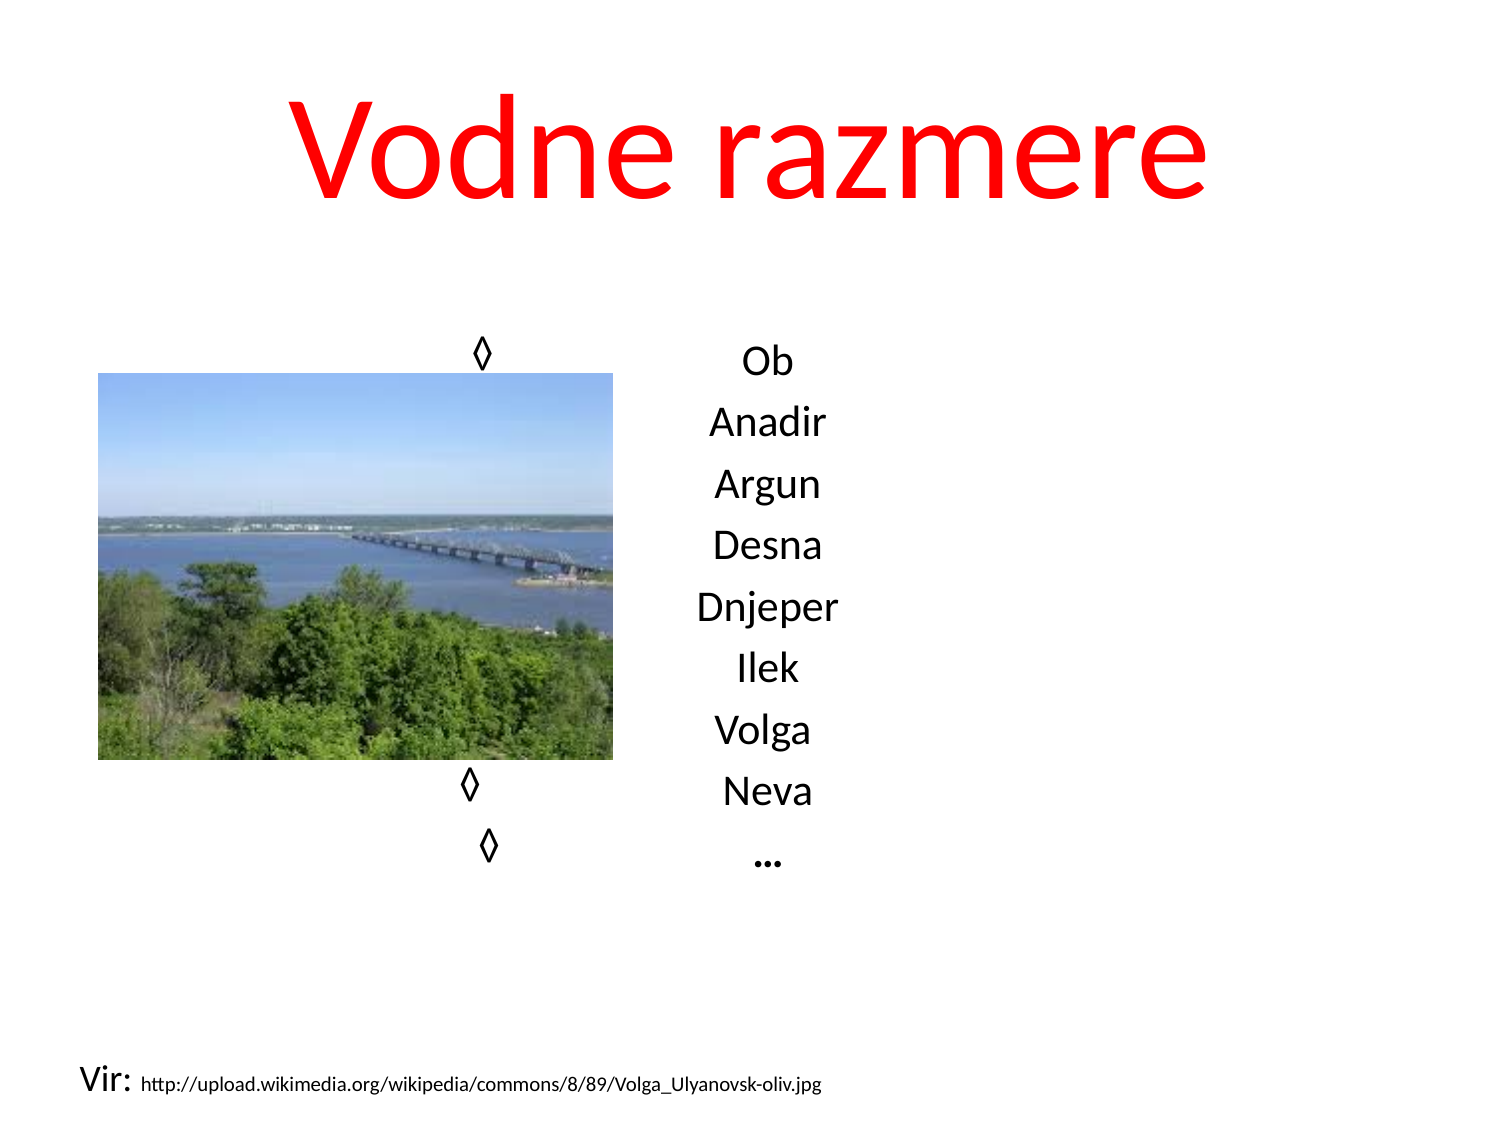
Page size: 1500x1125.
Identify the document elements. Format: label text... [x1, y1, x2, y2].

title Vodne razmere [75, 45, 1425, 233]
text_box Vir: http://upload.wikimedia.org/wikipedia/commons/8/89/Volga_Ulyanovsk-oliv.jpg [64, 1046, 1412, 1107]
picture [98, 373, 613, 760]
list Ob Anadir Argun Desna Dnjeper Ilek Volga Neva … [75, 262, 1425, 1005]
